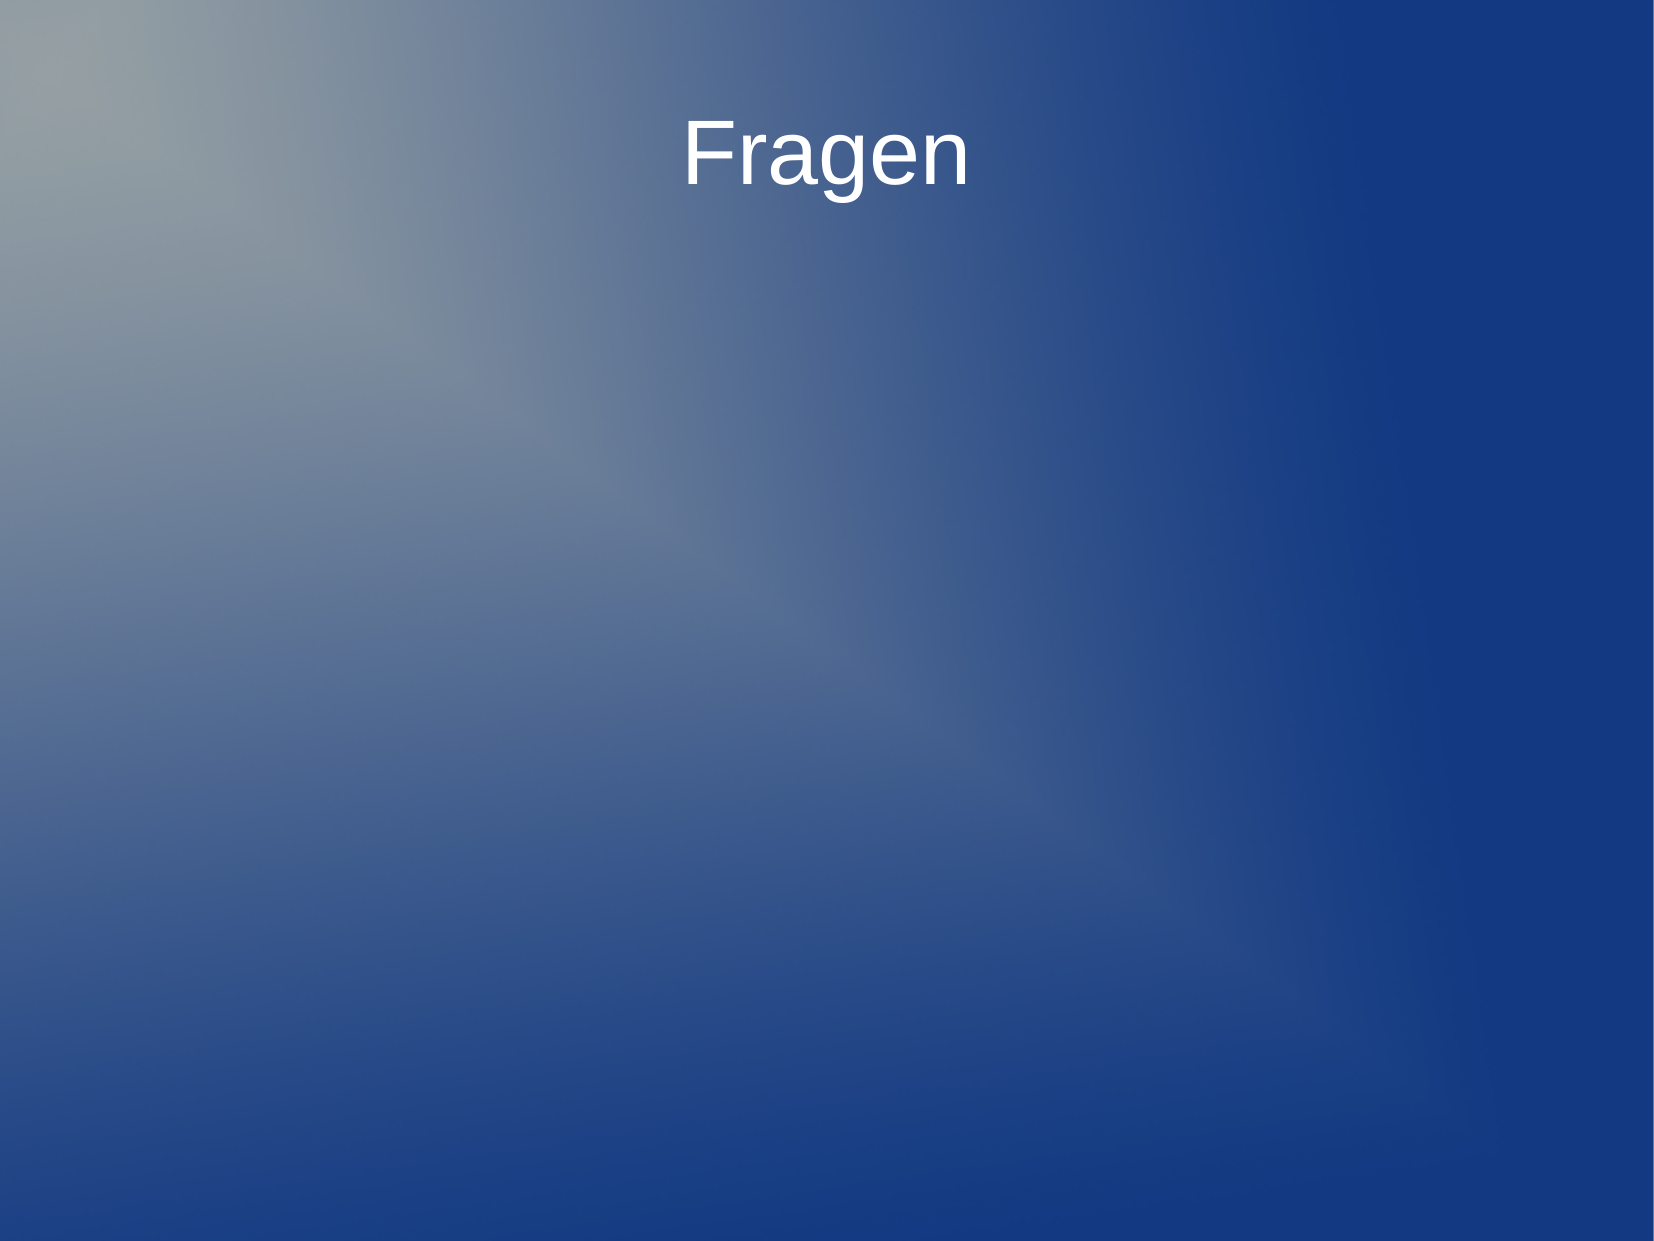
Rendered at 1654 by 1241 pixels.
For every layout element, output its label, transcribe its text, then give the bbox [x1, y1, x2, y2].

title Fragen [82, 49, 1571, 257]
picture [0, 0, 1654, 1241]
